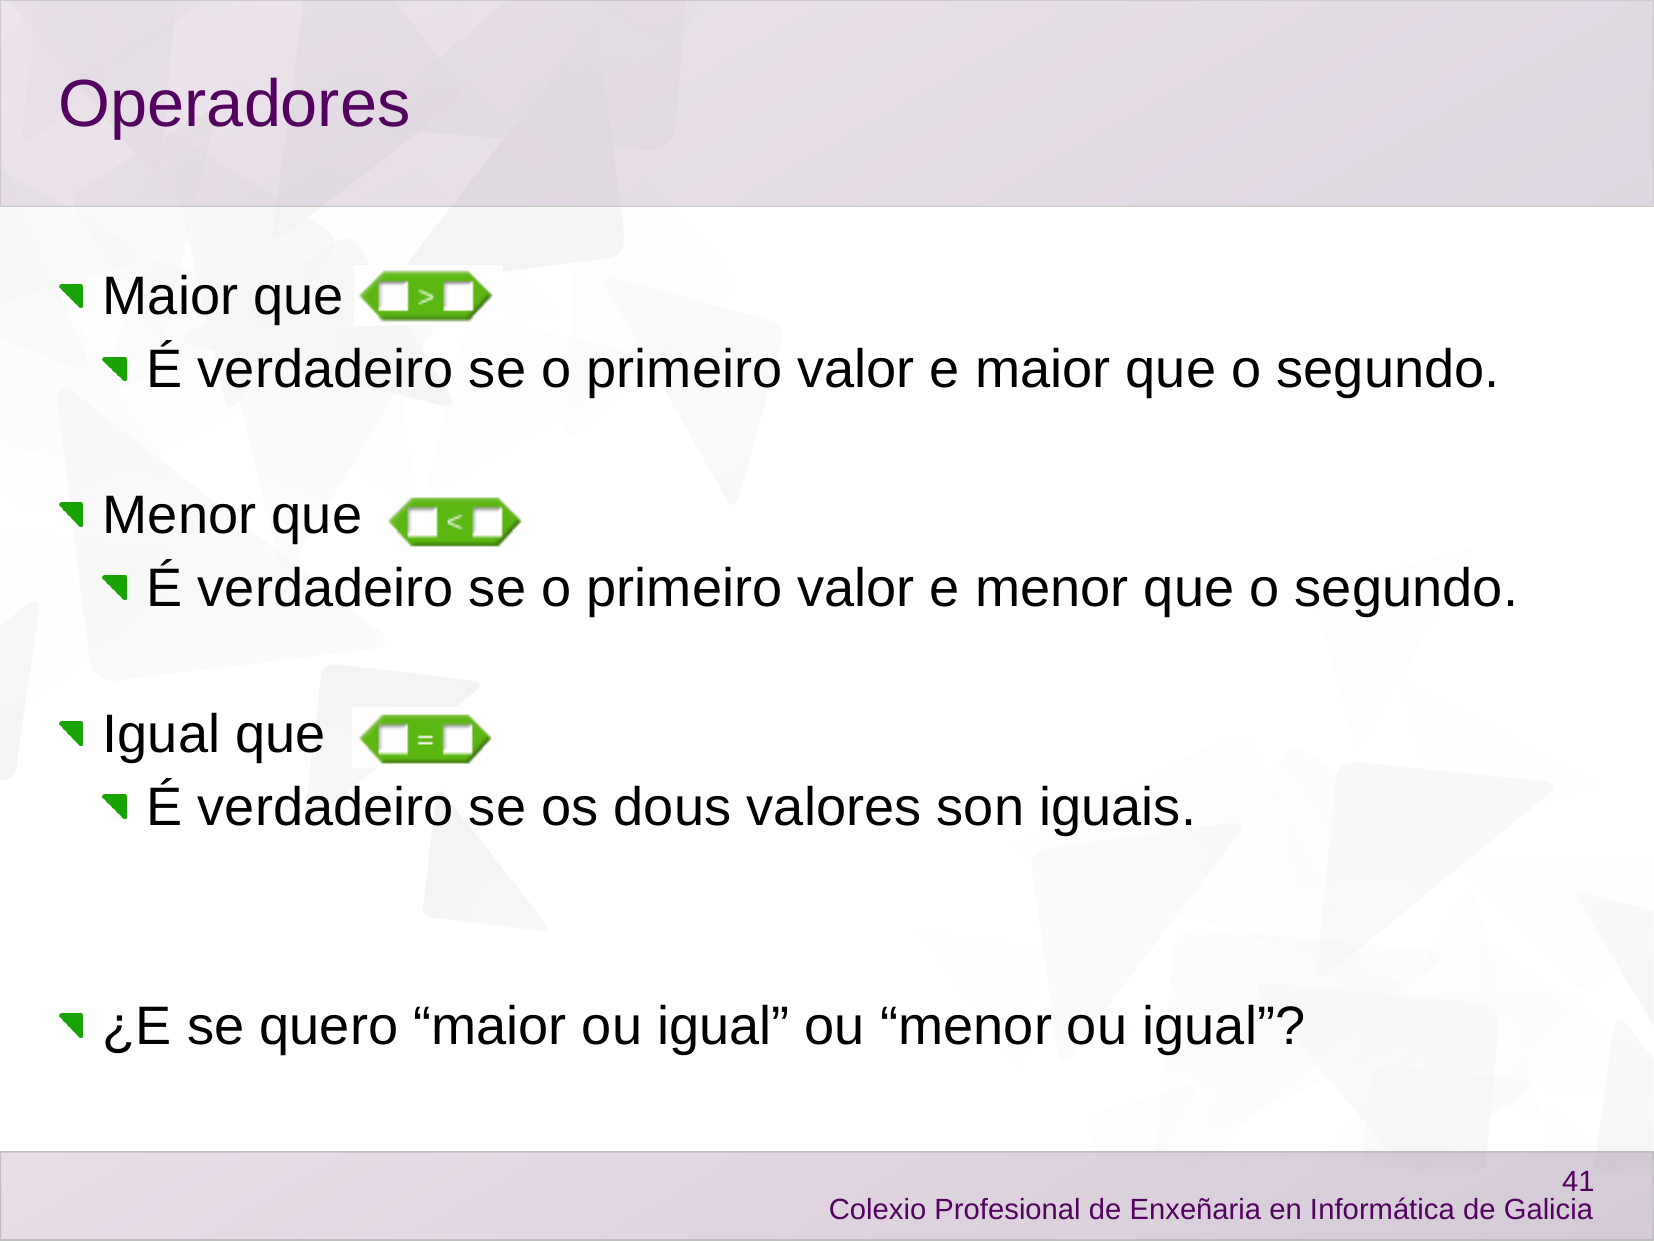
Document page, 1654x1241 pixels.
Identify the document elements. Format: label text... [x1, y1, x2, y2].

list Maior que É verdadeiro se o primeiro valor e maior que o segundo. Menor que É verdadeiro se o primeiro valor e menor que o segundo. Igual que É verdadeiro se os dous valores son iguais. ¿E se quero “maior ou igual” ou “menor ou igual”? [59, 265, 1595, 1059]
title Operadores [59, 29, 1595, 178]
picture [915, 548, 1654, 1169]
picture [383, 490, 530, 555]
picture [0, 0, 783, 931]
picture [352, 707, 502, 768]
